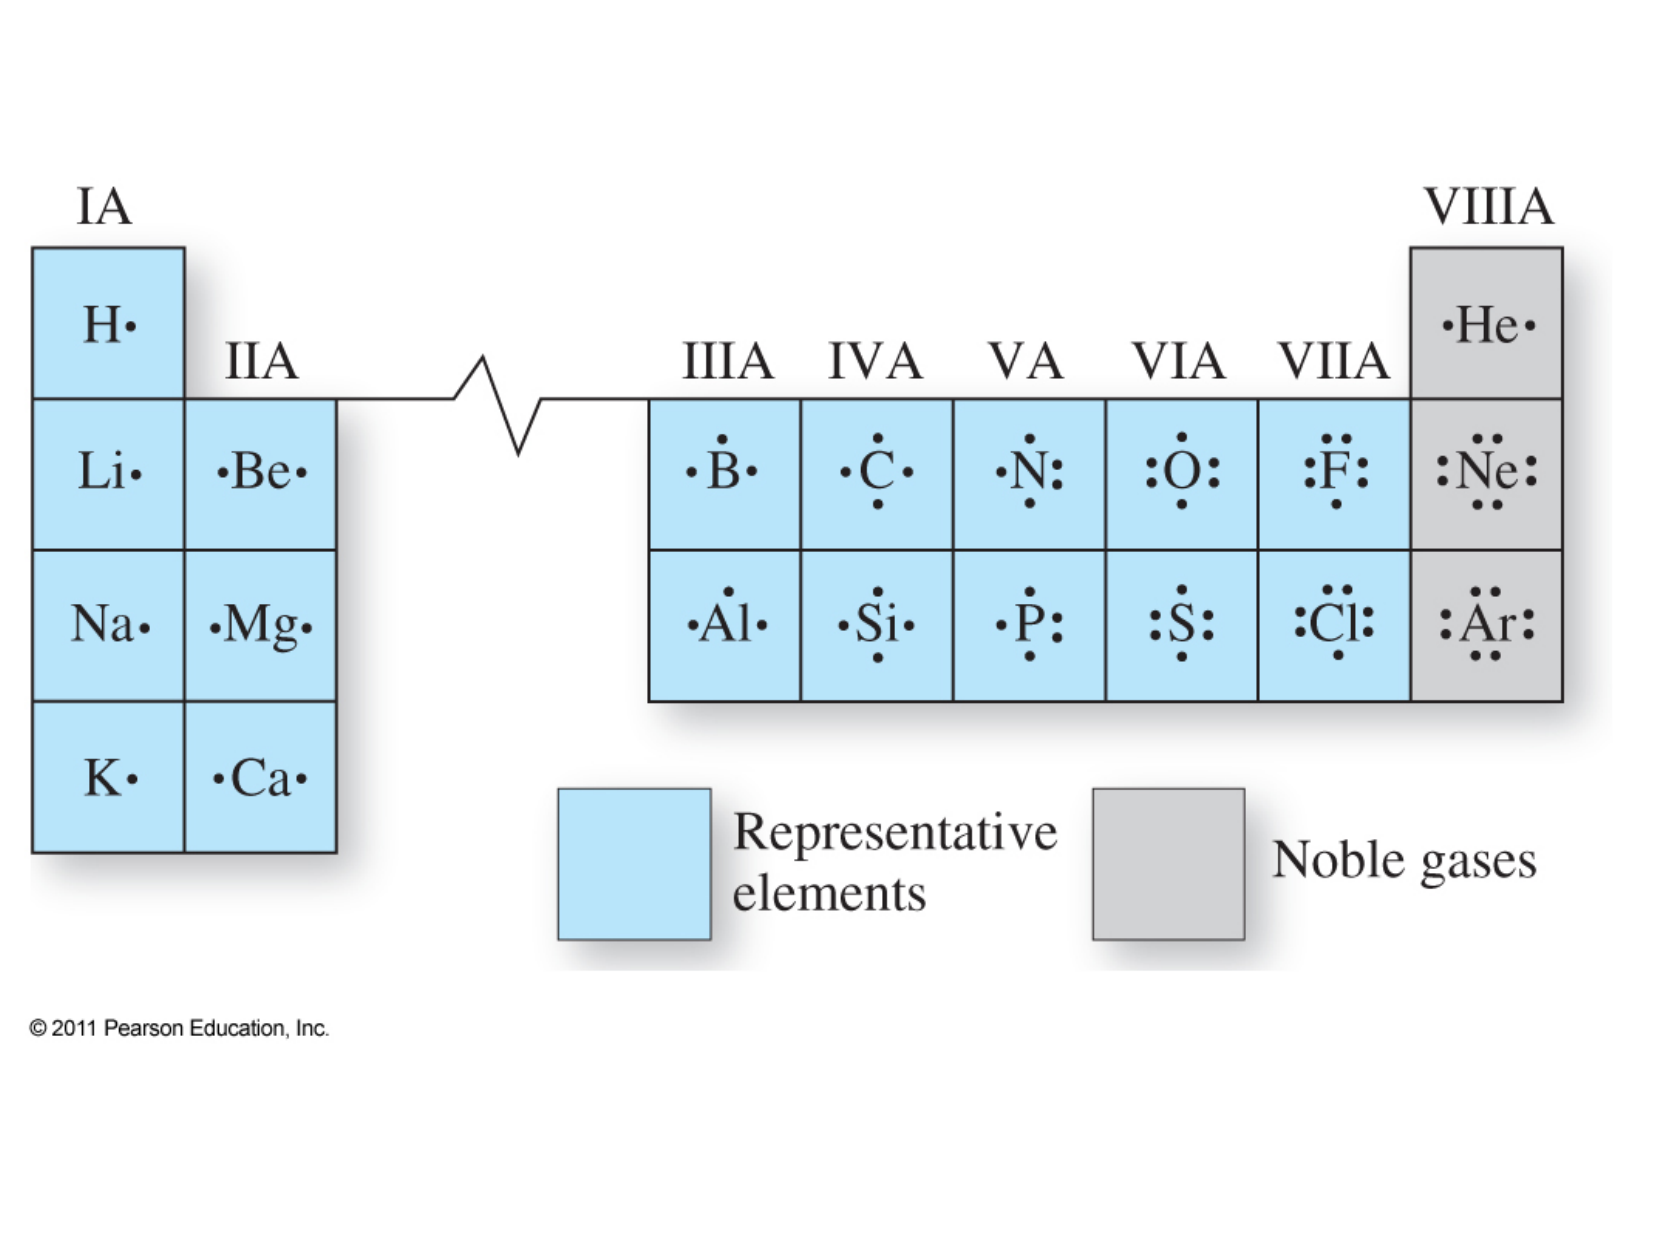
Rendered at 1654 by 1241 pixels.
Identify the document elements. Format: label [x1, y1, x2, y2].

picture [0, 153, 1654, 1087]
